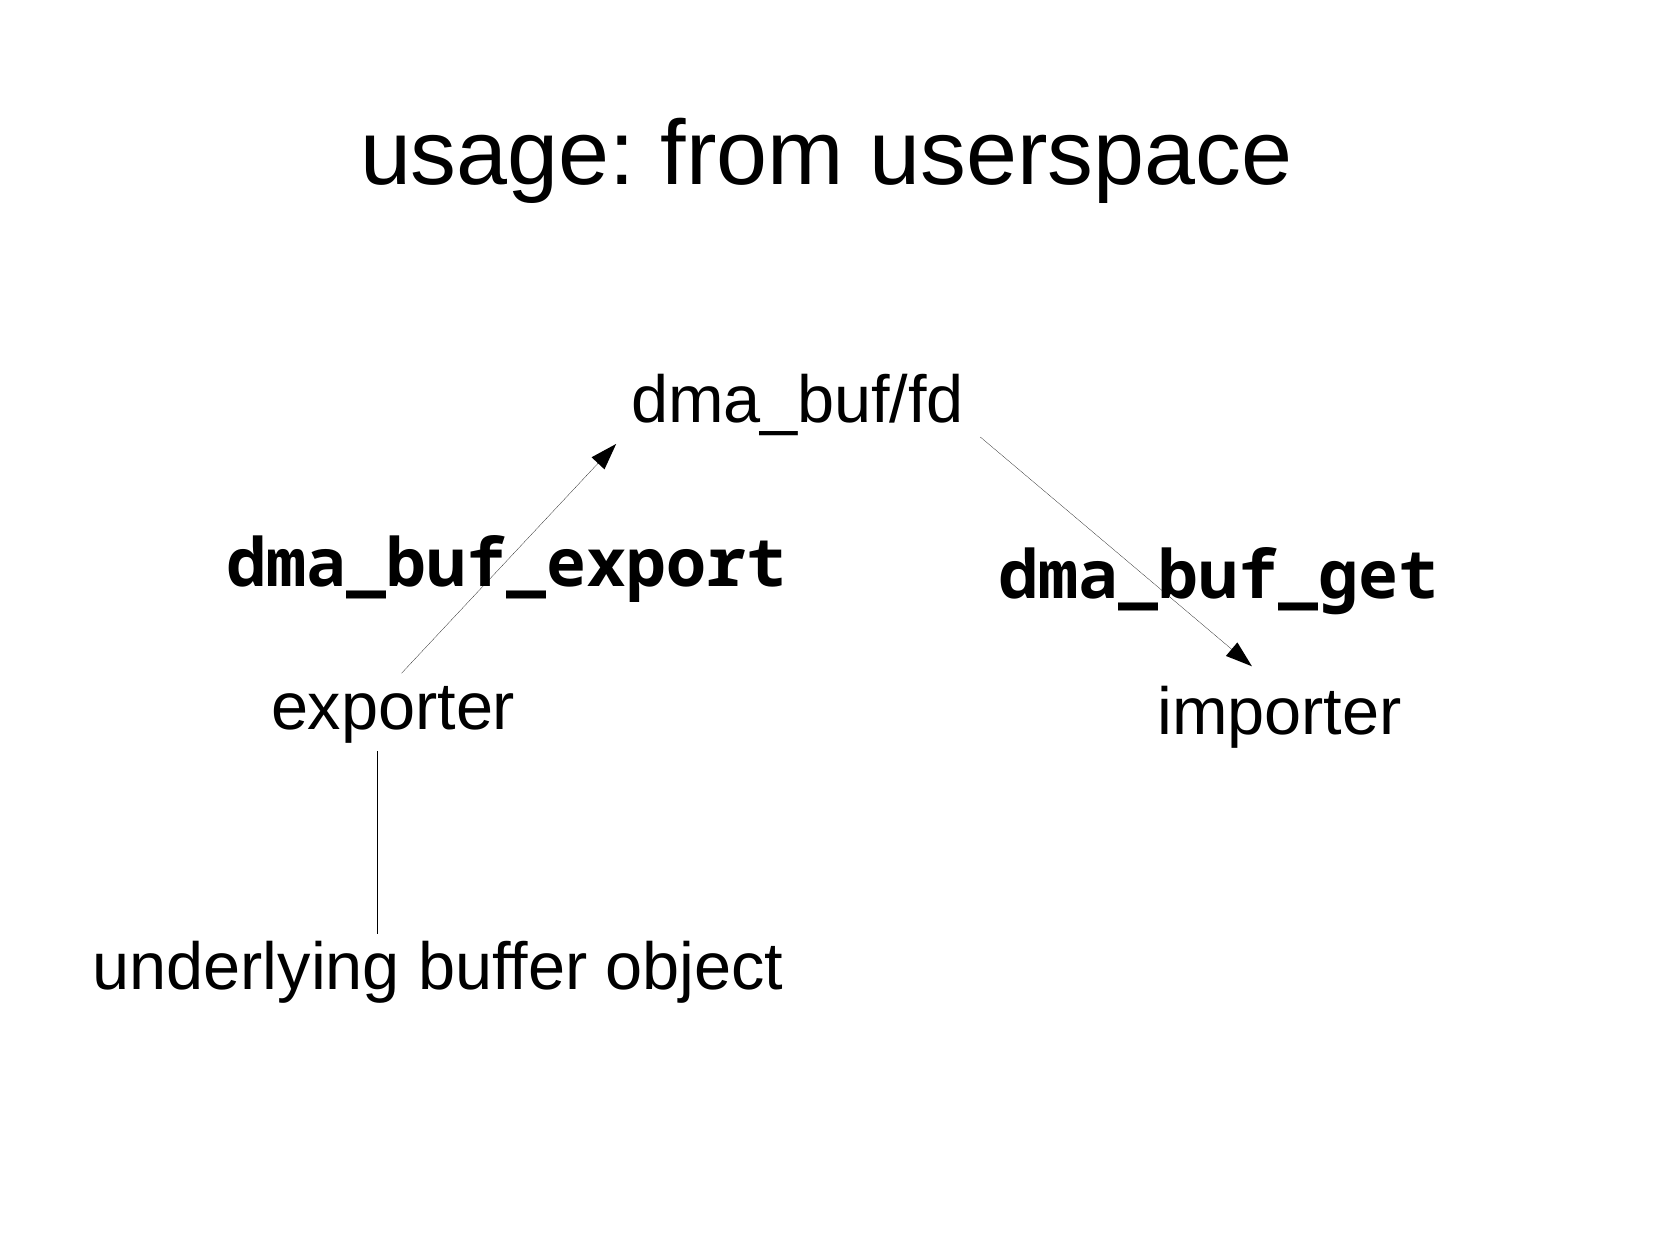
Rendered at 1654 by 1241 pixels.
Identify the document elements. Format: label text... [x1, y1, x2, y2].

text_box underlying buffer object [78, 921, 802, 1011]
text_box dma_buf_get [983, 519, 1453, 612]
title usage: from userspace [82, 49, 1571, 257]
text_box exporter [256, 661, 532, 752]
text_box importer [1142, 666, 1418, 756]
text_box dma_buf/fd [616, 354, 981, 444]
text_box dma_buf_export [211, 507, 804, 600]
